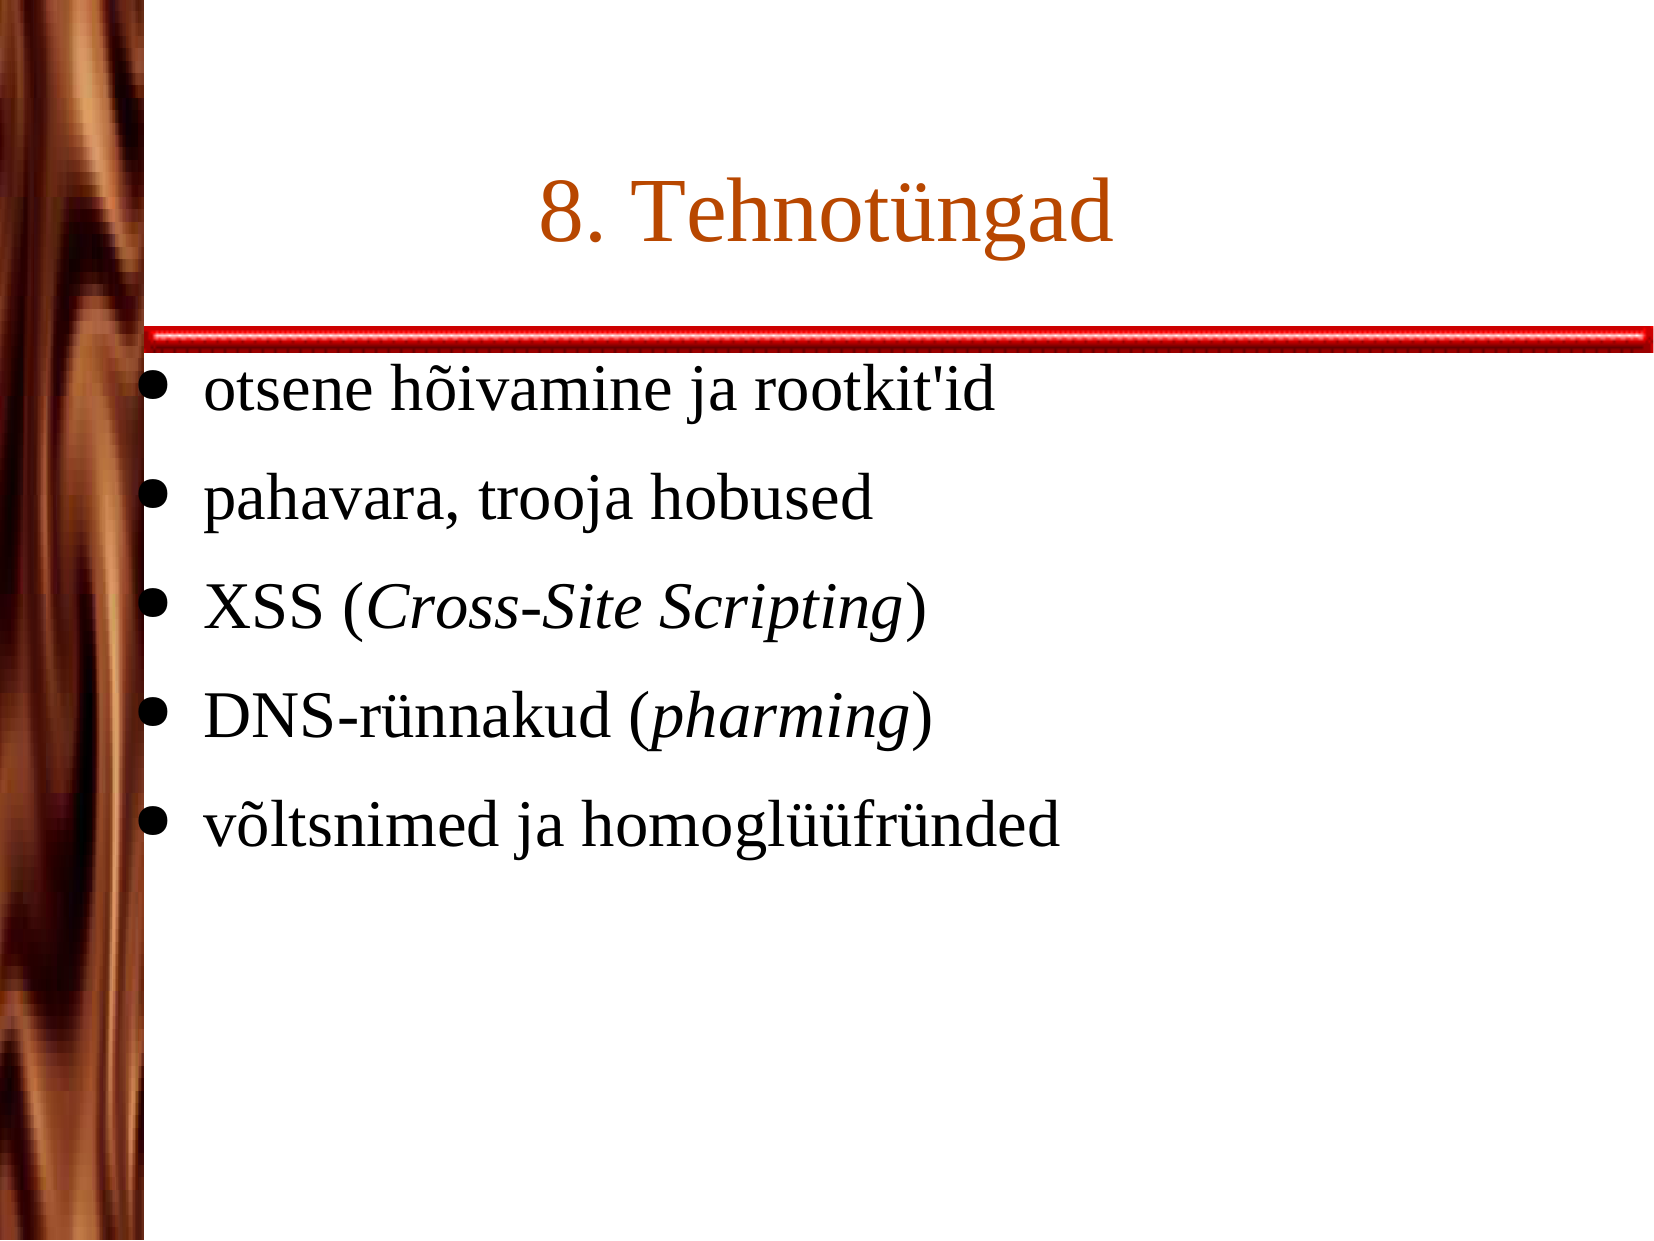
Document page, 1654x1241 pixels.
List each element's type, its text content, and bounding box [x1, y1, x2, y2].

title 8. Tehnotüngad [121, 100, 1533, 312]
list otsene hõivamine ja rootkit'id pahavara, trooja hobused XSS (Cross-Site Scripting) DNS-rünnakud (pharming) võltsnimed ja homoglüüfründed [121, 344, 1533, 1126]
picture [0, 0, 1654, 1240]
